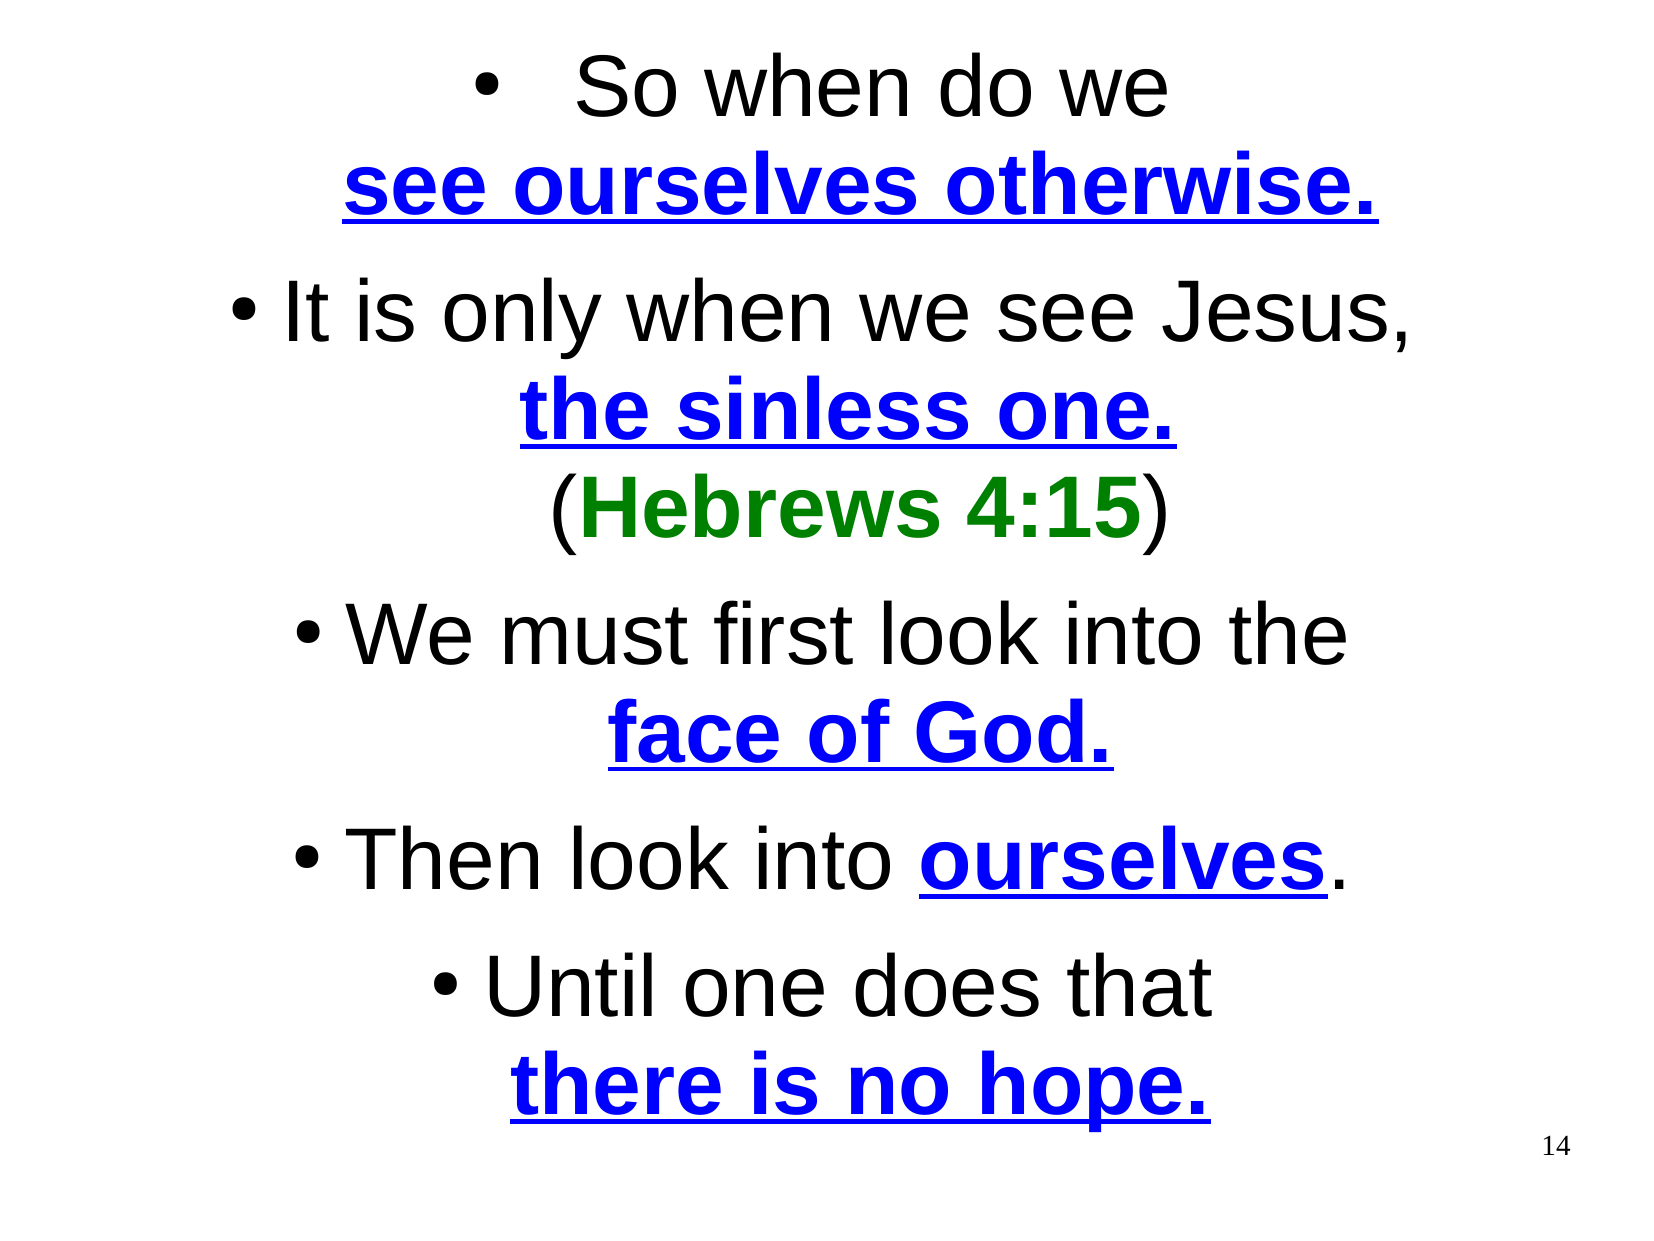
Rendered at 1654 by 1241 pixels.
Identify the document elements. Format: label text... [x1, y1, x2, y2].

list So when do we see ourselves otherwise. It is only when we see Jesus, the sinless one. (Hebrews 4:15) We must first look into the face of God. Then look into ourselves. Until one does that there is no hope. [37, 37, 1613, 1238]
